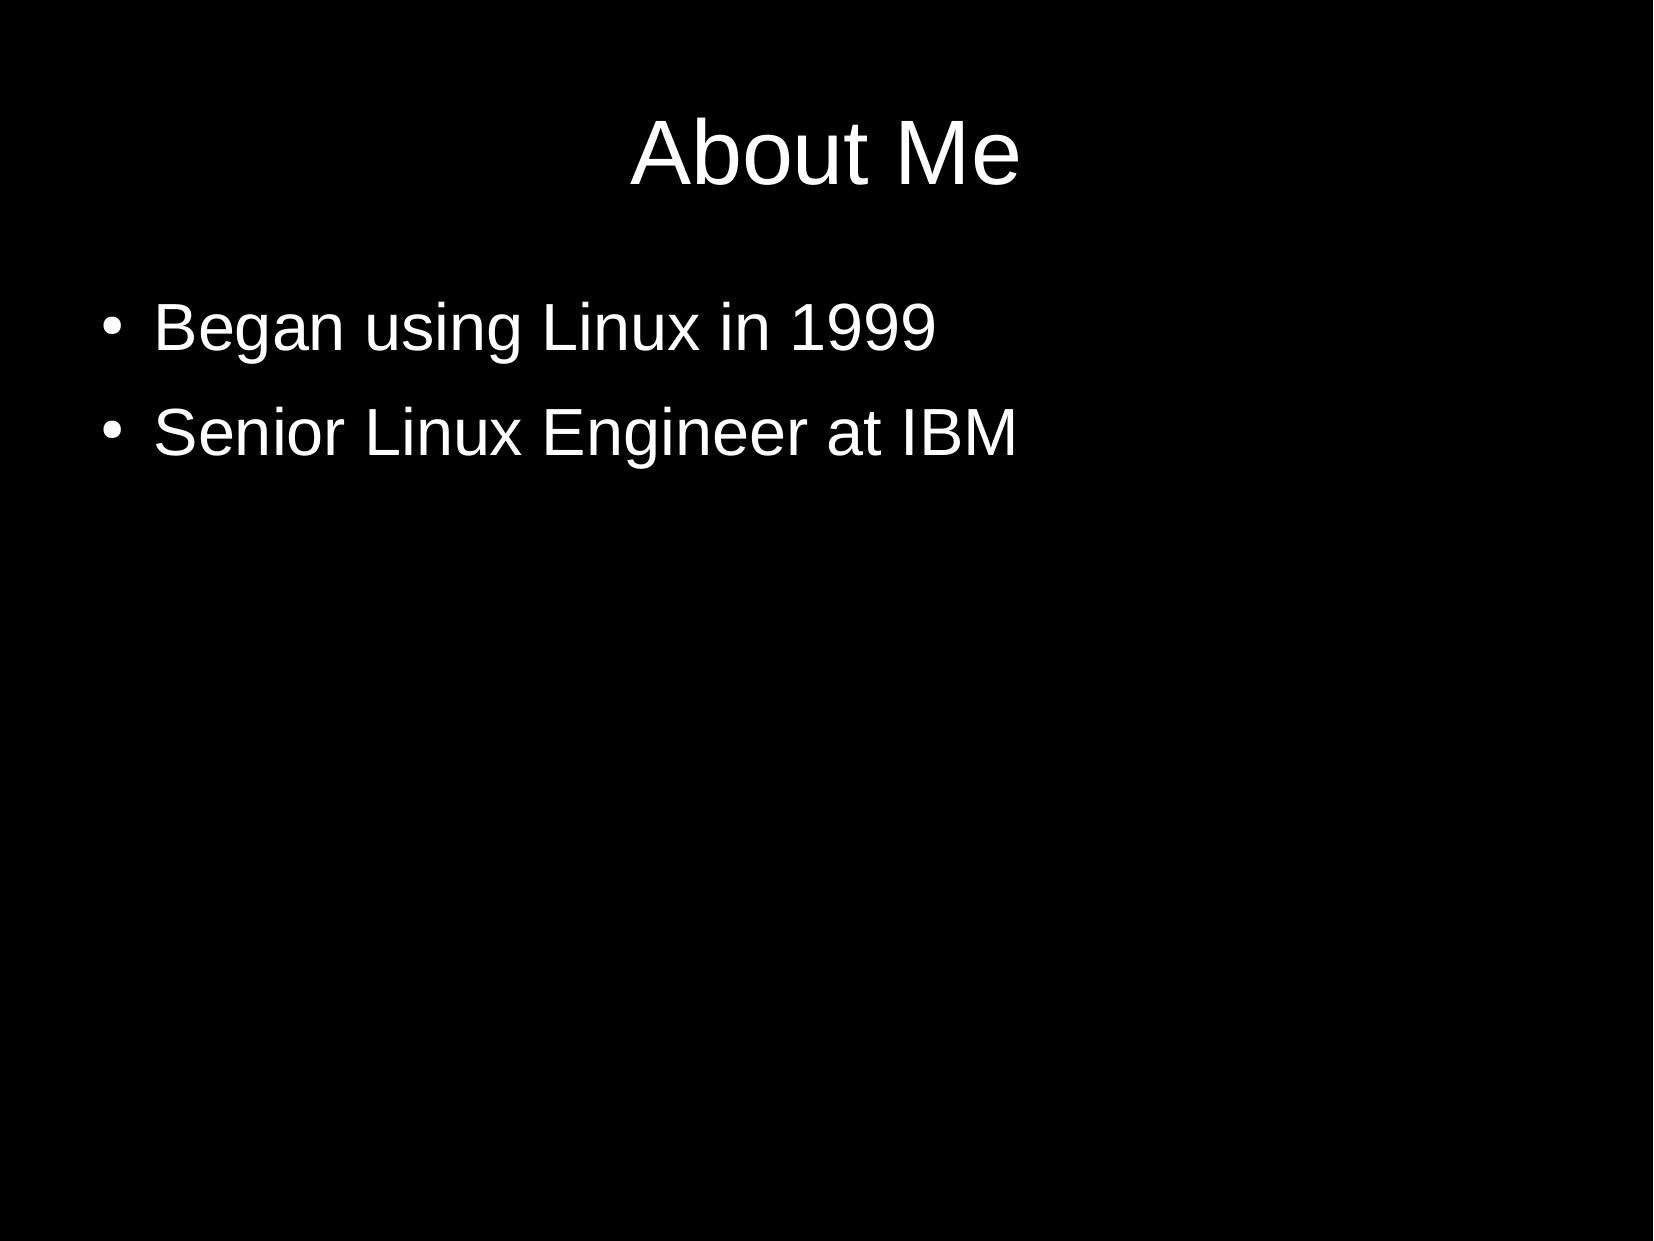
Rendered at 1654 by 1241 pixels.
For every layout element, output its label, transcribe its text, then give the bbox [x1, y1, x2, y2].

title About Me [82, 49, 1571, 257]
list Began using Linux in 1999 Senior Linux Engineer at IBM [82, 290, 1571, 1010]
